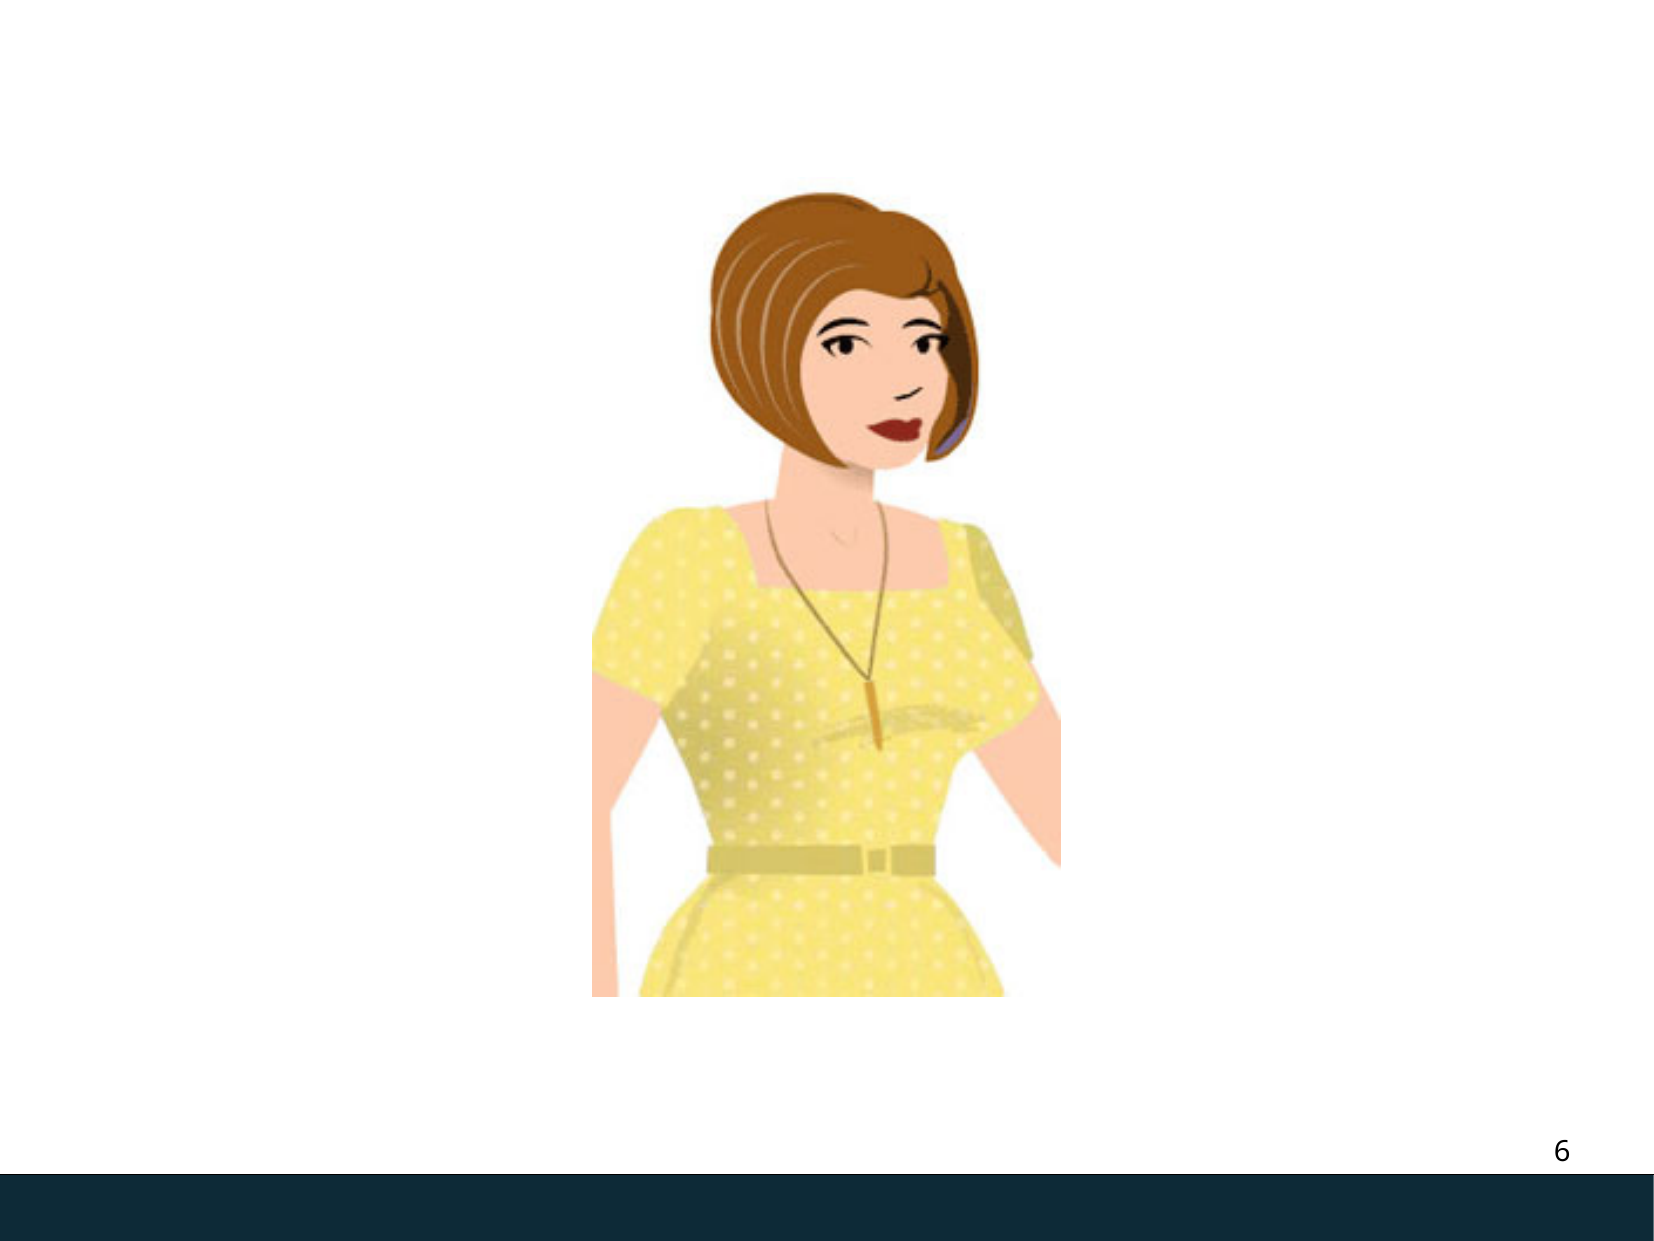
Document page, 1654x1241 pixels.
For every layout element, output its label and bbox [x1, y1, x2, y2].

picture [592, 177, 1061, 997]
